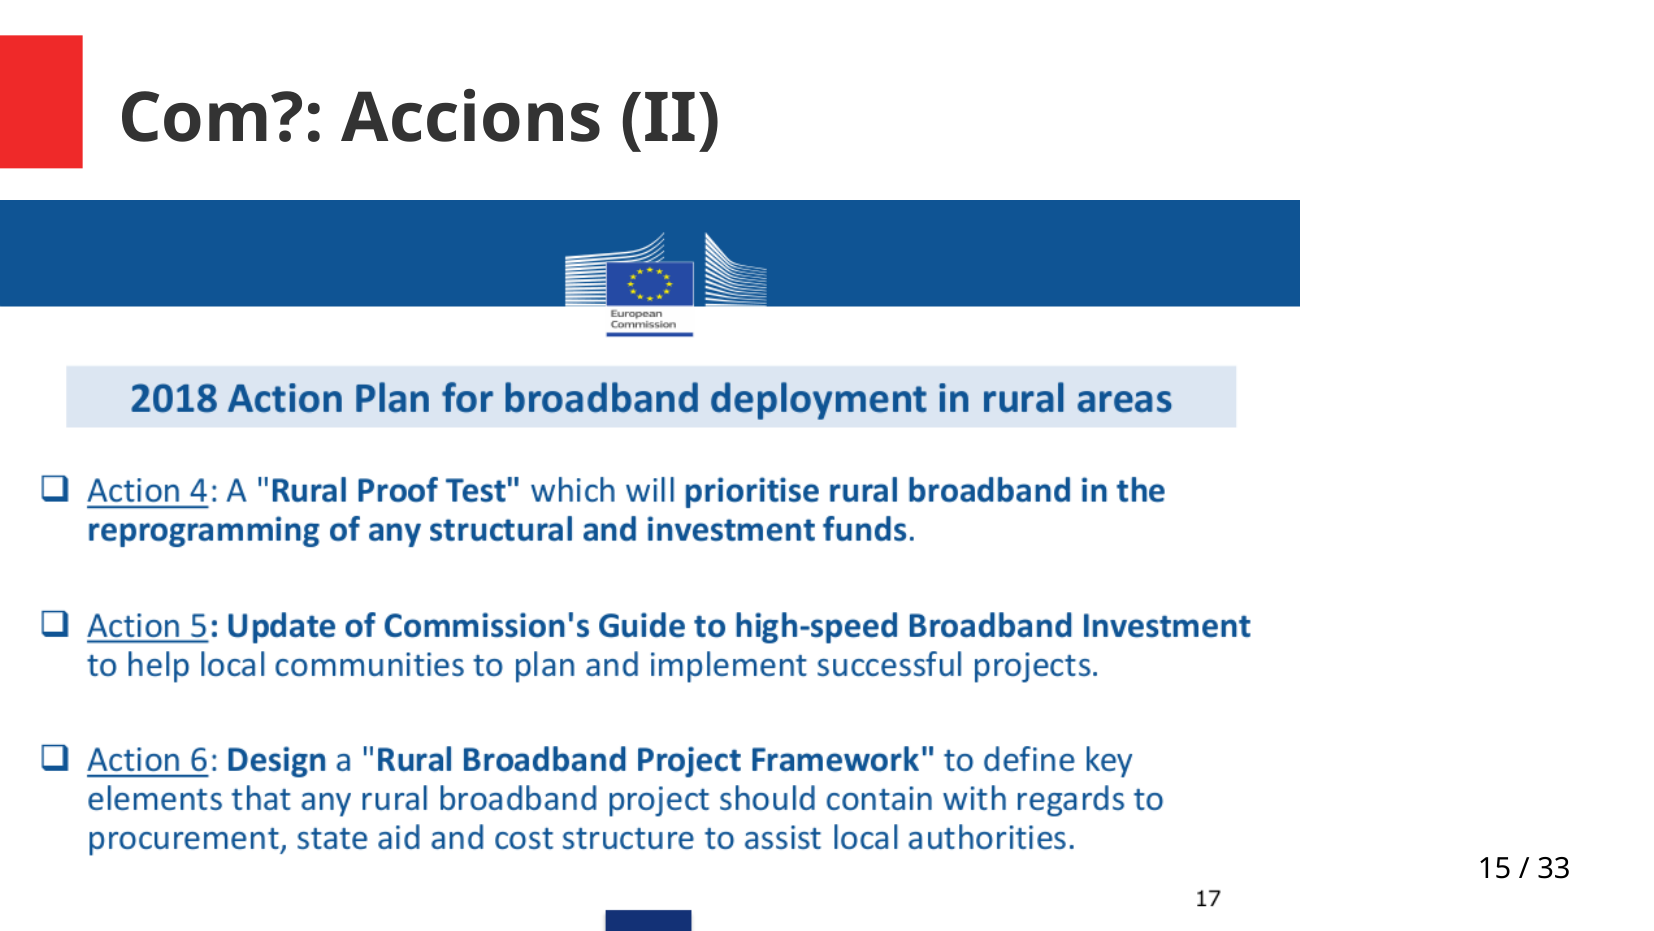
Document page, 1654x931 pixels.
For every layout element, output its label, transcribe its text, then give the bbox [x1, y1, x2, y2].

title Com?: Accions (II) [118, 37, 1571, 193]
picture [0, 200, 1300, 931]
